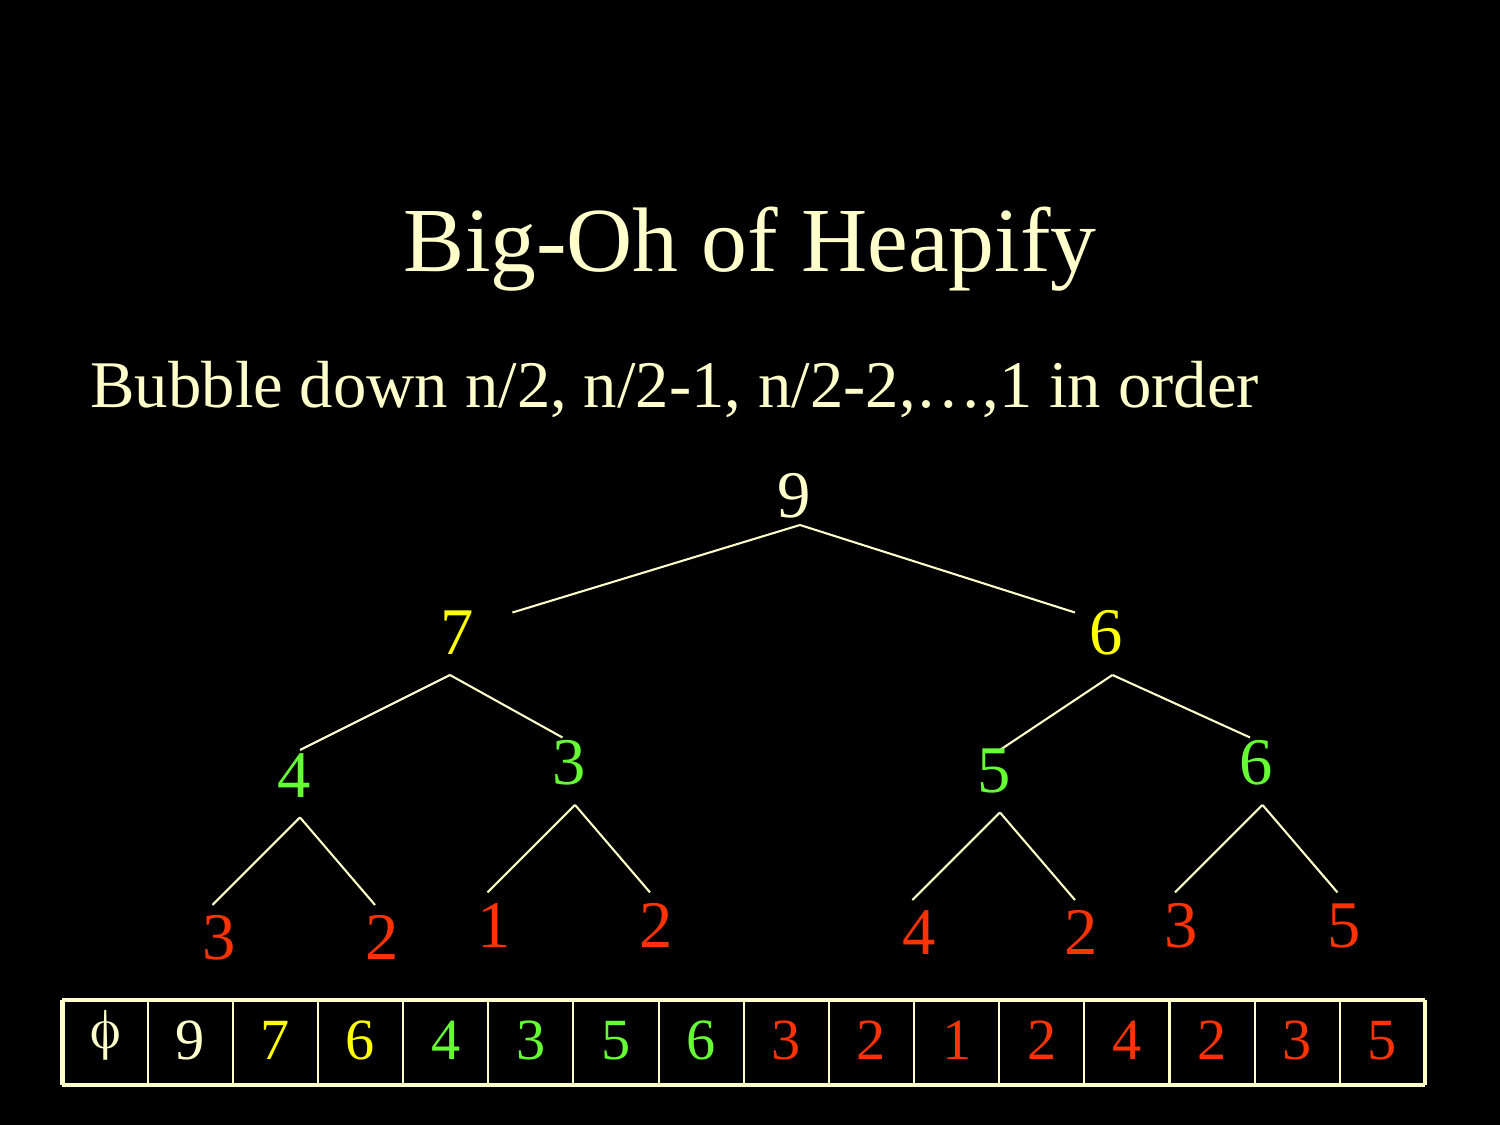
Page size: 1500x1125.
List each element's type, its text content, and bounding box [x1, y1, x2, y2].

text_box 7 [234, 1002, 317, 1083]
text_box 1 [462, 879, 526, 970]
text_box 4 [887, 887, 951, 977]
text_box 6 [1225, 717, 1289, 807]
text_box 7 [425, 587, 489, 677]
text_box 2 [1171, 1002, 1254, 1083]
text_box 6 [319, 1002, 402, 1083]
text_box 5 [1312, 879, 1376, 970]
text_box 3 [537, 717, 601, 807]
text_box 3 [187, 892, 251, 982]
text_box 6 [1075, 587, 1139, 677]
text_box 3 [1150, 879, 1214, 970]
text_box 2 [1050, 887, 1114, 977]
text_box 2 [830, 1002, 913, 1083]
text_box 3 [1256, 1002, 1339, 1083]
text_box 2 [350, 892, 414, 982]
text_box 6 [660, 1002, 743, 1083]
text_box 5 [1341, 1002, 1423, 1083]
text_box 1 [915, 1002, 998, 1083]
text_box 4 [1085, 1002, 1168, 1083]
text_box 9 [762, 527, 826, 540]
text_box 5 [962, 724, 1026, 815]
text_box 4 [262, 729, 326, 820]
text_box 2 [625, 879, 689, 970]
text_box 9 [762, 449, 826, 535]
text_box 3 [489, 1002, 572, 1083]
text_box 9 [149, 1002, 232, 1083]
text_box 4 [404, 1002, 487, 1083]
text_box 5 [574, 1002, 658, 1083]
text_box  [65, 1002, 147, 1083]
title Big-Oh of Heapify [22, 145, 1480, 336]
text_box 2 [1000, 1002, 1083, 1083]
list Bubble down n/2, n/2-1, n/2-2,…,1 in order [75, 347, 1482, 438]
text_box 3 [745, 1002, 828, 1083]
